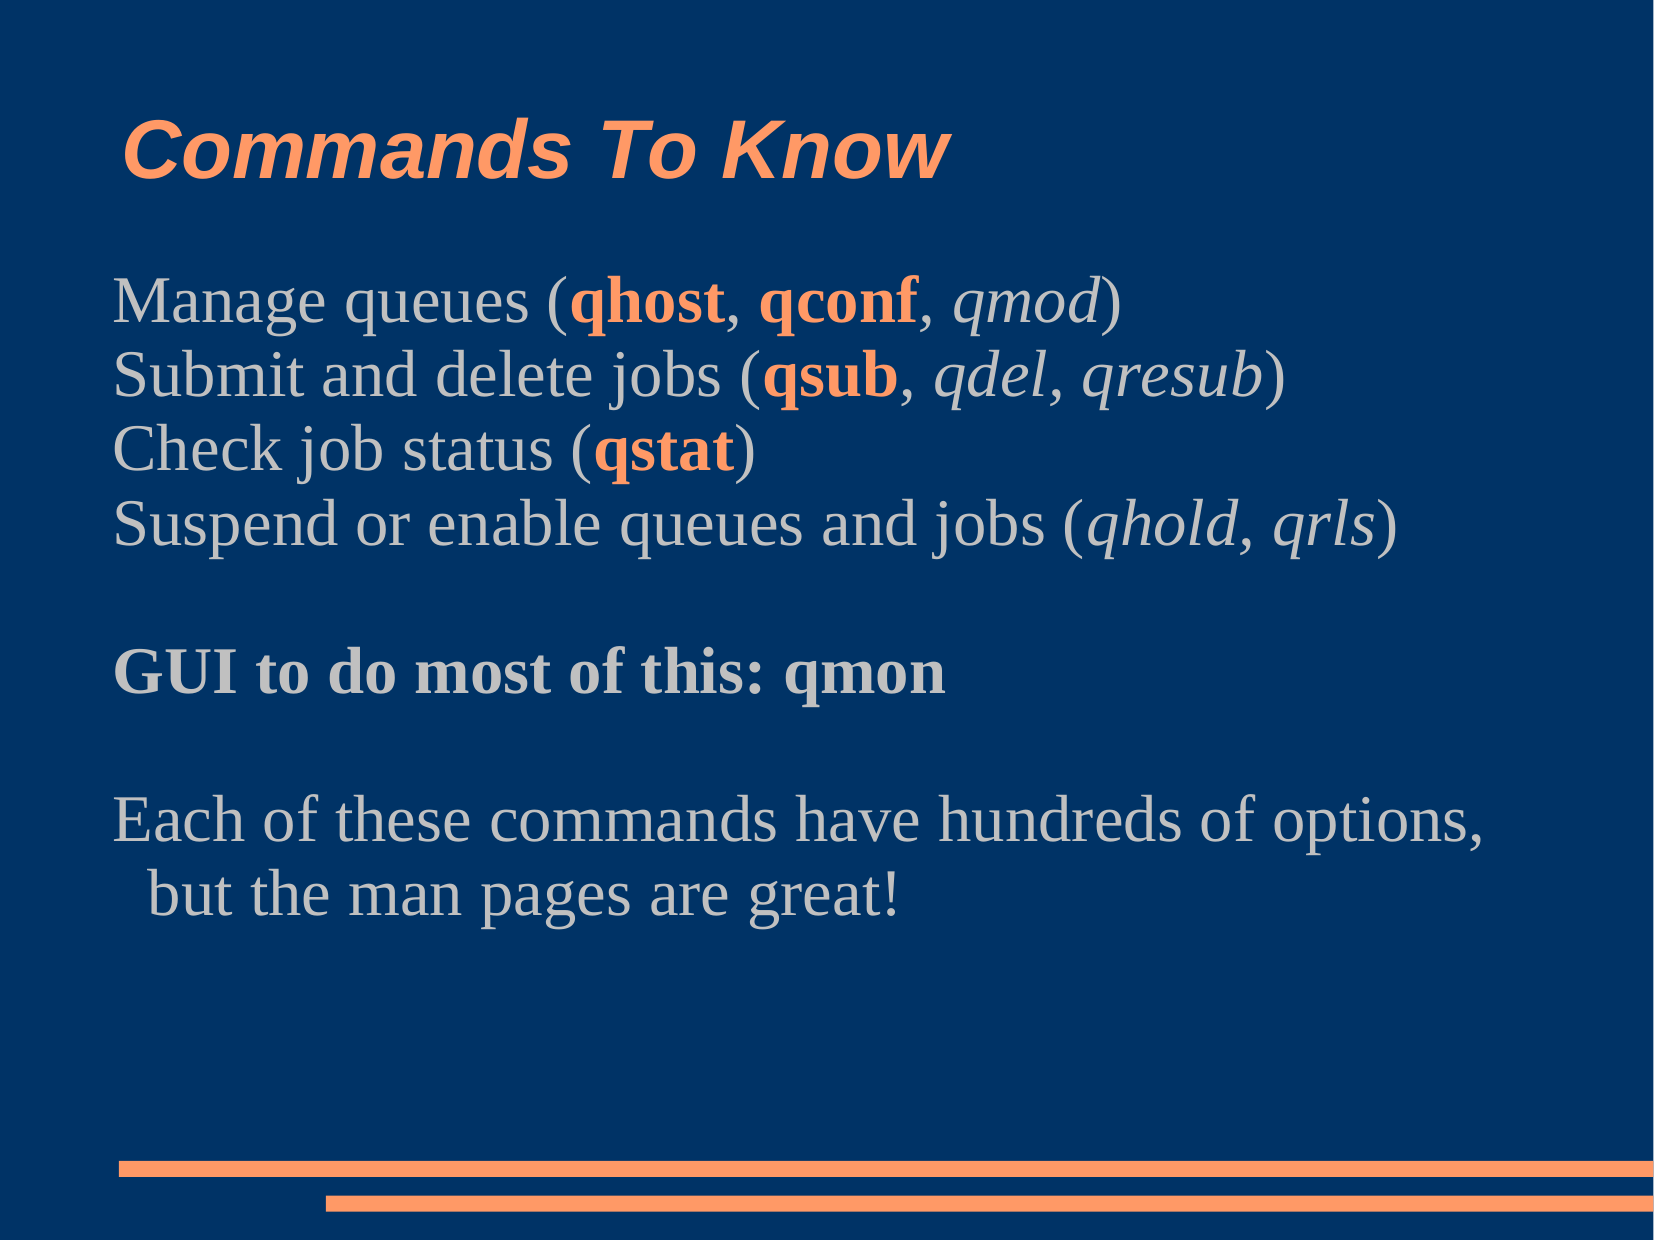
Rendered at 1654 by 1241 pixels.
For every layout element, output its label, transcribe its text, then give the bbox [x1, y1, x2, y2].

subtitle Manage queues (qhost, qconf, qmod) Submit and delete jobs (qsub, qdel, qresub) Check job status (qstat) Suspend or enable queues and jobs (qhold, qrls) GUI to do most of this: qmon Each of these commands have hundreds of options, but the man pages are great! [112, 216, 1552, 977]
title Commands To Know [121, 46, 1534, 216]
